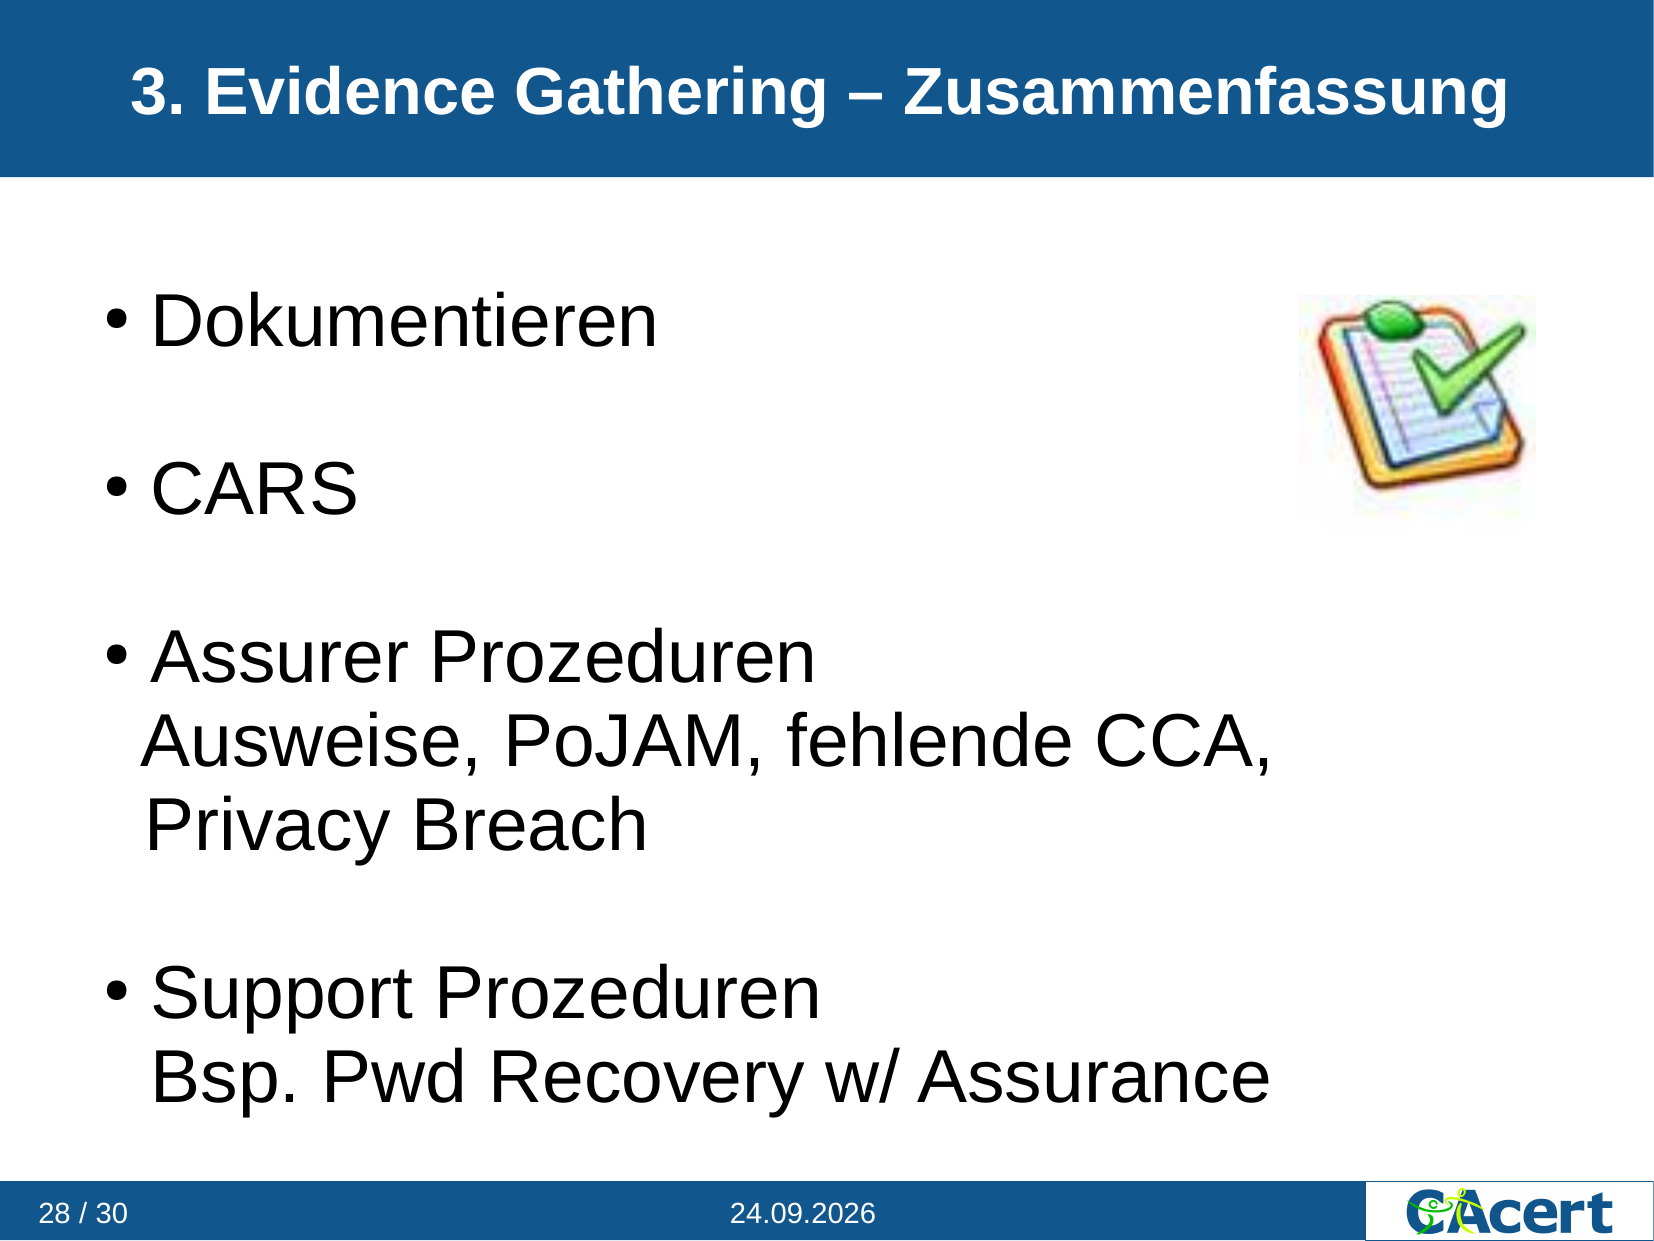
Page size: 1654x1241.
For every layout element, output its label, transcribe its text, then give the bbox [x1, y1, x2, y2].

title 3. Evidence Gathering – Zusammenfassung [76, 17, 1565, 166]
picture [1406, 1187, 1613, 1235]
text_box Dokumentieren CARS Assurer Prozeduren Ausweise, PoJAM, fehlende CCA, Privacy Breach Support Prozeduren Bsp. Pwd Recovery w/ Assurance [88, 270, 1290, 1210]
picture [1299, 295, 1536, 532]
